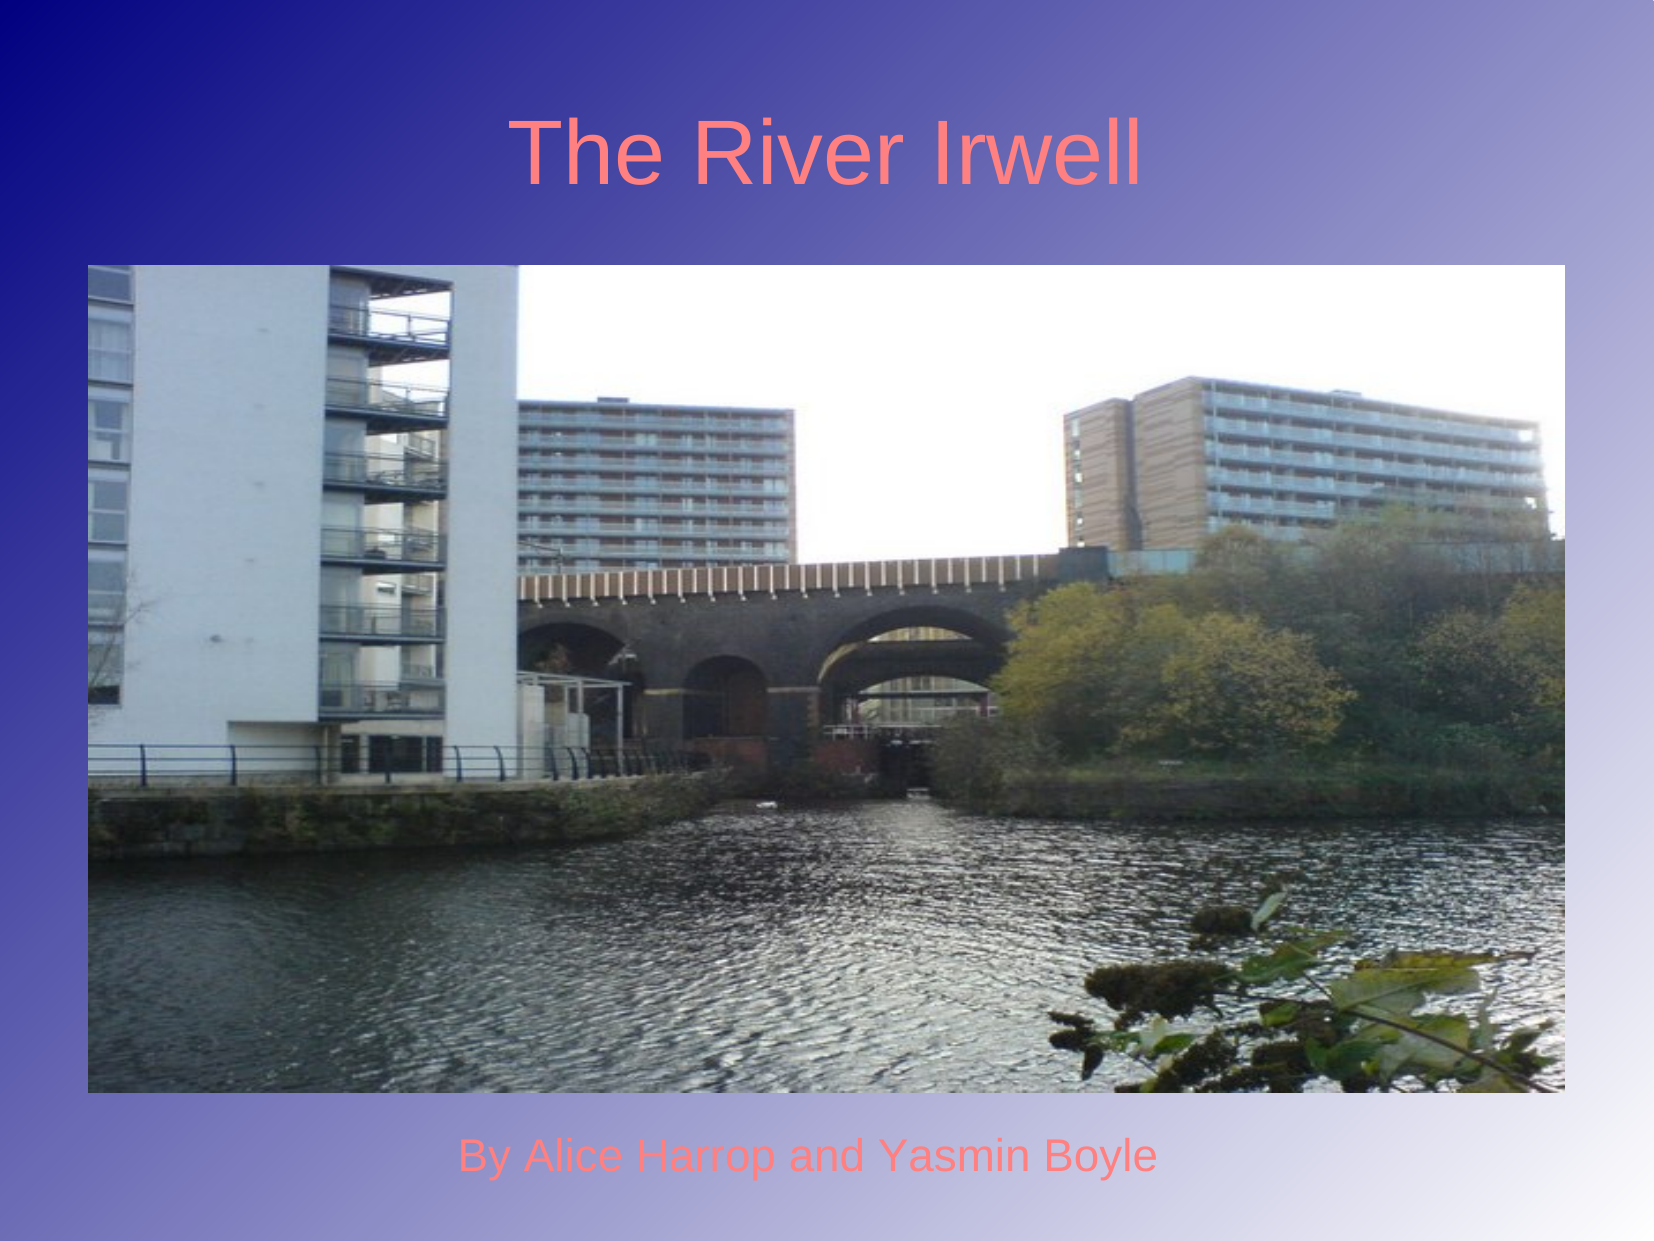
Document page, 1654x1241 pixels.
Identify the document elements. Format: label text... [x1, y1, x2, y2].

picture [88, 265, 1565, 1093]
text_box By Alice Harrop and Yasmin Boyle [442, 1122, 1654, 1188]
title The River Irwell [82, 49, 1571, 257]
